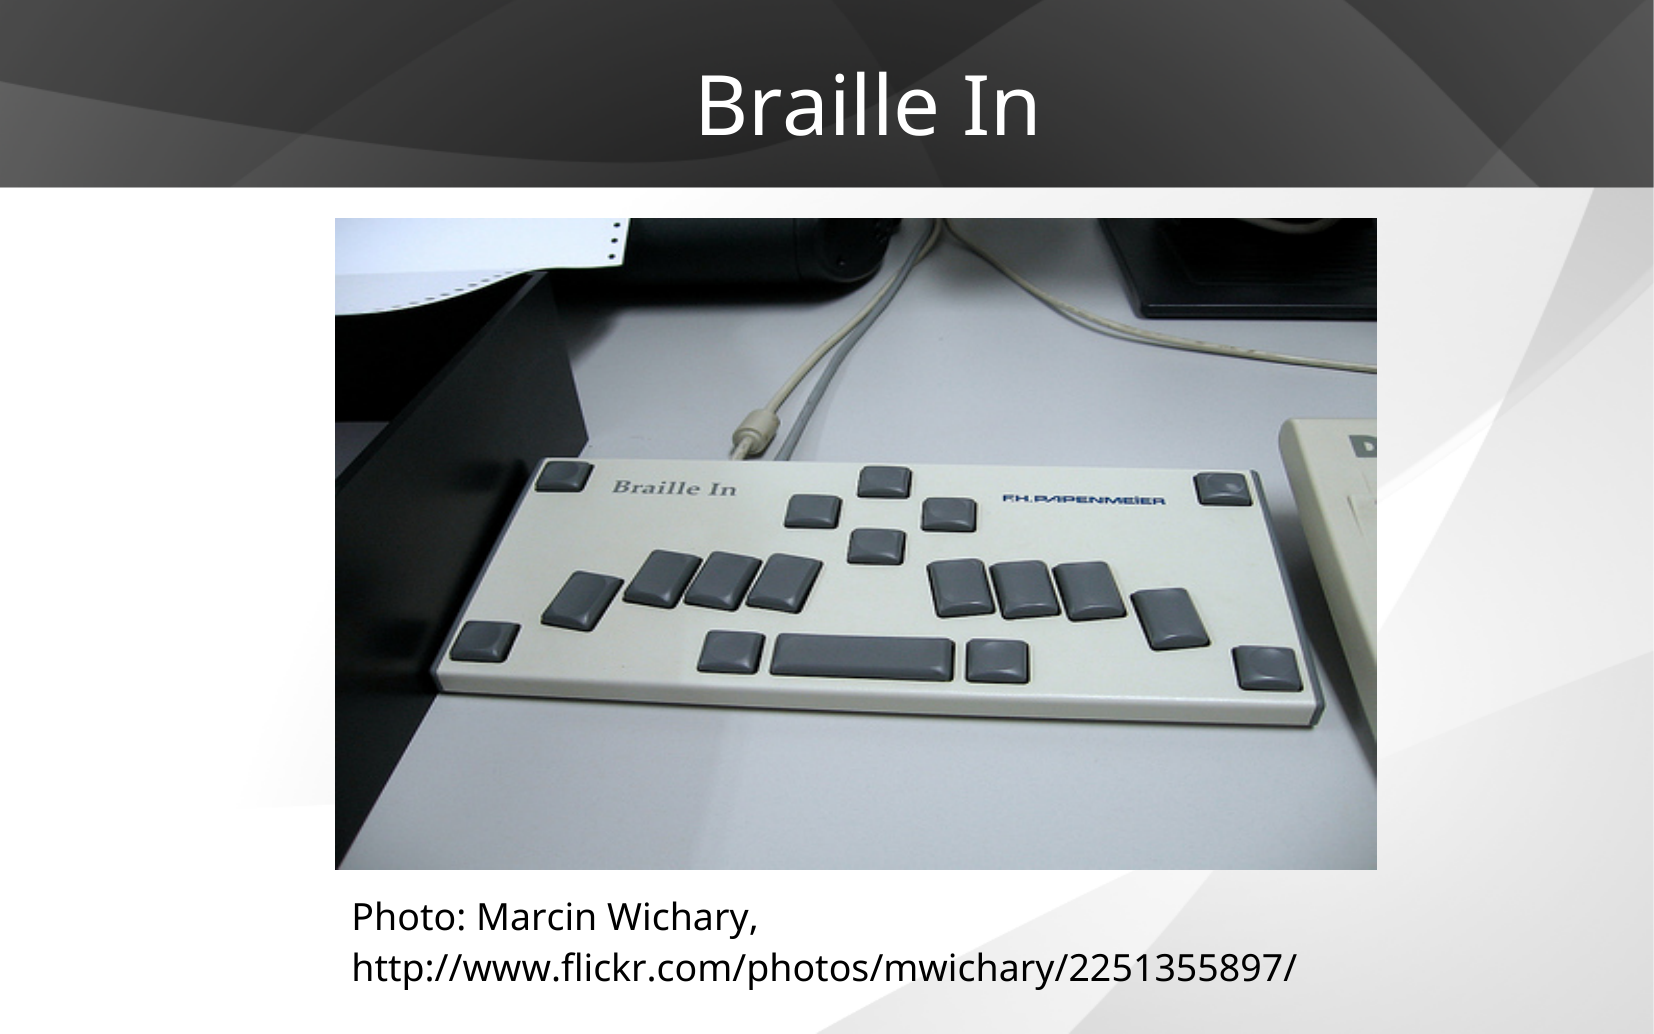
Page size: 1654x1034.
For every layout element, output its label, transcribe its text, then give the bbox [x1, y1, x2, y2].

picture [0, 0, 1654, 1034]
title Braille In [124, 0, 1613, 208]
text_box Photo: Marcin Wichary, http://www.flickr.com/photos/mwichary/2251355897/ [336, 883, 1630, 998]
